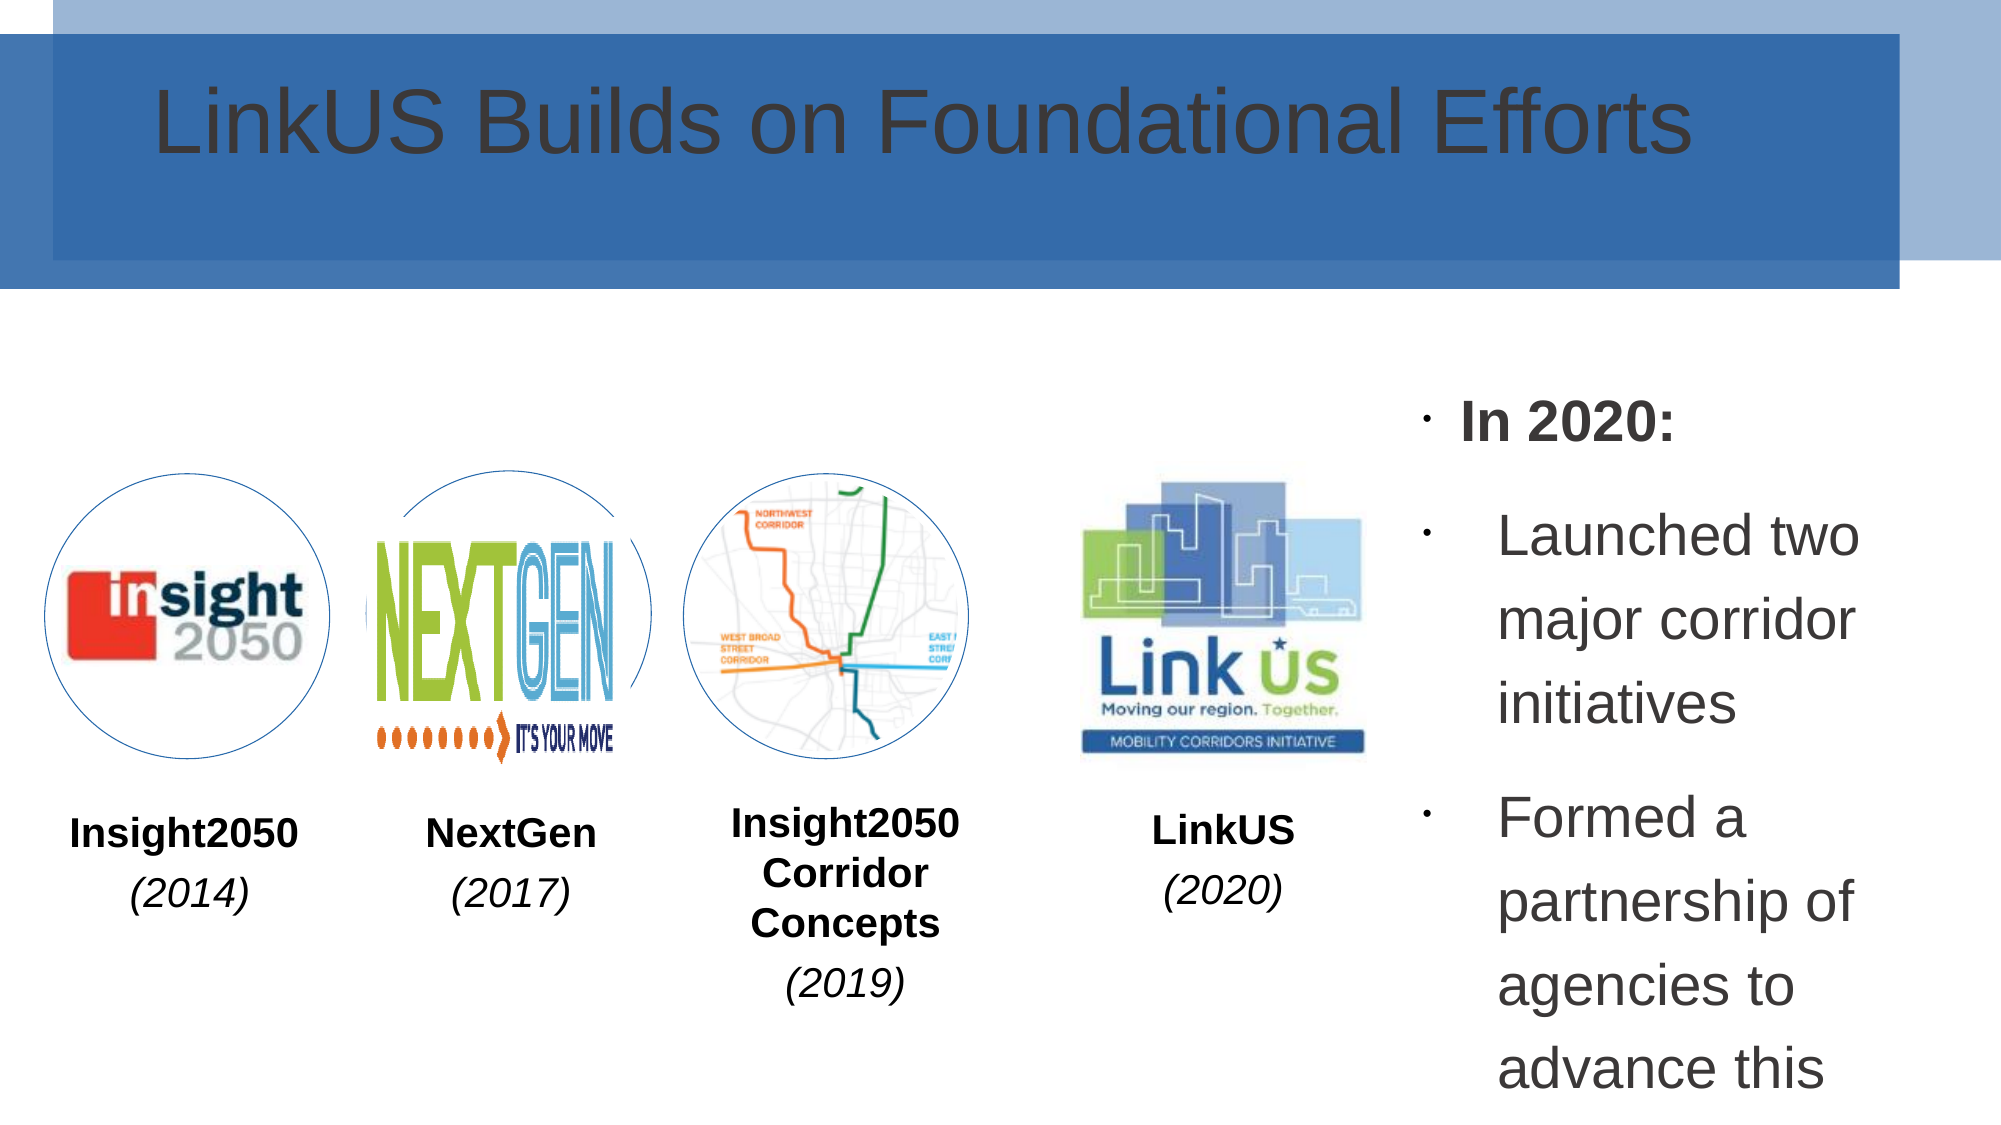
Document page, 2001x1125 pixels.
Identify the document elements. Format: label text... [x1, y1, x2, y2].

text_box Insight2050 Corridor Concepts (2019) [674, 788, 995, 963]
text_box Insight2050 (2014) [32, 788, 327, 932]
text_box NextGen (2017) [367, 788, 634, 932]
text_box [44, 473, 330, 759]
text_box [366, 470, 652, 783]
title LinkUS Builds on Foundational Efforts [137, 66, 1863, 285]
text_box 4 [683, 473, 969, 759]
text_box [687, 481, 958, 752]
text_box LinkUS (2020) [1090, 785, 1357, 929]
list In 2020: Launched two major corridor initiatives Formed a partnership of agencies to advance this work Built on prior efforts to create an implementation Framework Strategy [1407, 383, 1939, 1059]
picture [1080, 461, 1367, 788]
picture [61, 565, 309, 667]
